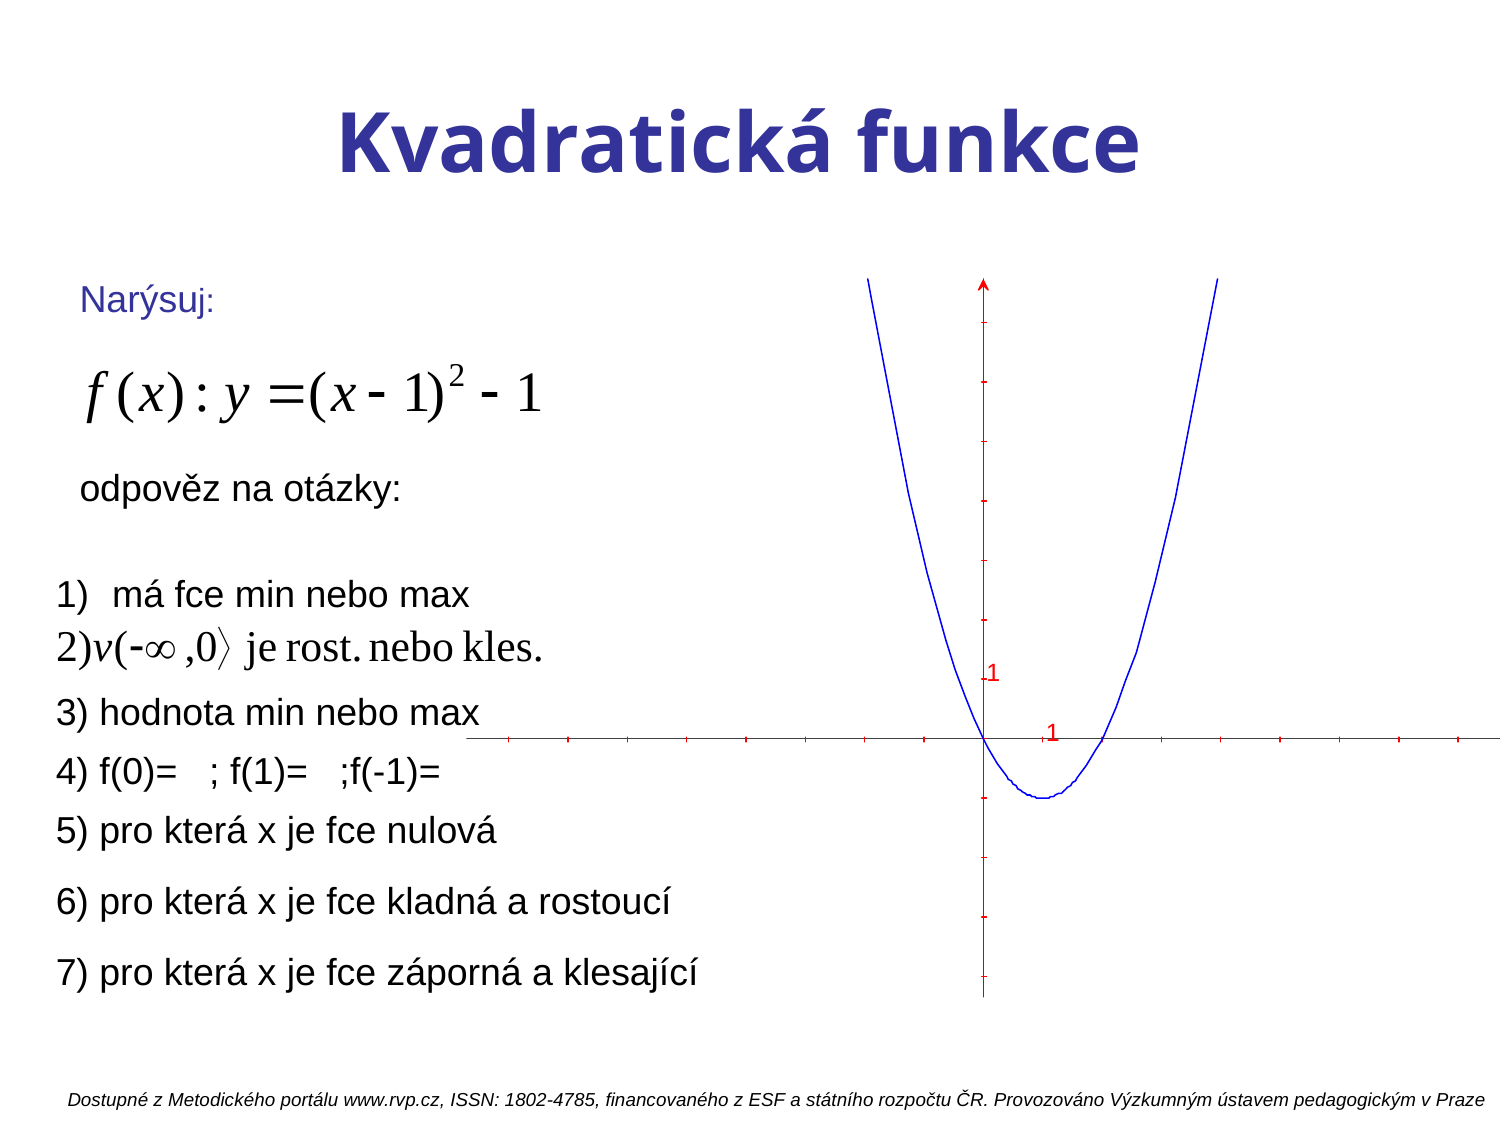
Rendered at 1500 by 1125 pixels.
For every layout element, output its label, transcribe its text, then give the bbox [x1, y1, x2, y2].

chart [67, 350, 466, 436]
text_box Dostupné z Metodického portálu www.rvp.cz, ISSN: 1802-4785, financovaného z ESF a státního rozpočtu ČR. Provozováno Výzkumným ústavem pedagogickým v Praze [52, 1080, 1500, 1118]
text_box 6) pro která x je fce kladná a rostoucí [41, 869, 762, 930]
text_box Narýsuj: [64, 267, 1483, 328]
text_box 4) f(0)= ; f(1)= ;f(-1)= [41, 739, 502, 798]
text_box 5) pro která x je fce nulová [41, 798, 562, 860]
text_box Kvadratická funkce [75, 45, 1426, 233]
text_box má fce min nebo max [41, 562, 502, 623]
picture [466, 278, 1500, 1001]
text_box 3) hodnota min nebo max [41, 680, 502, 739]
text_box 7) pro která x je fce záporná a klesající [41, 940, 762, 1002]
chart [49, 621, 550, 681]
text_box odpověz na otázky: [64, 456, 514, 517]
